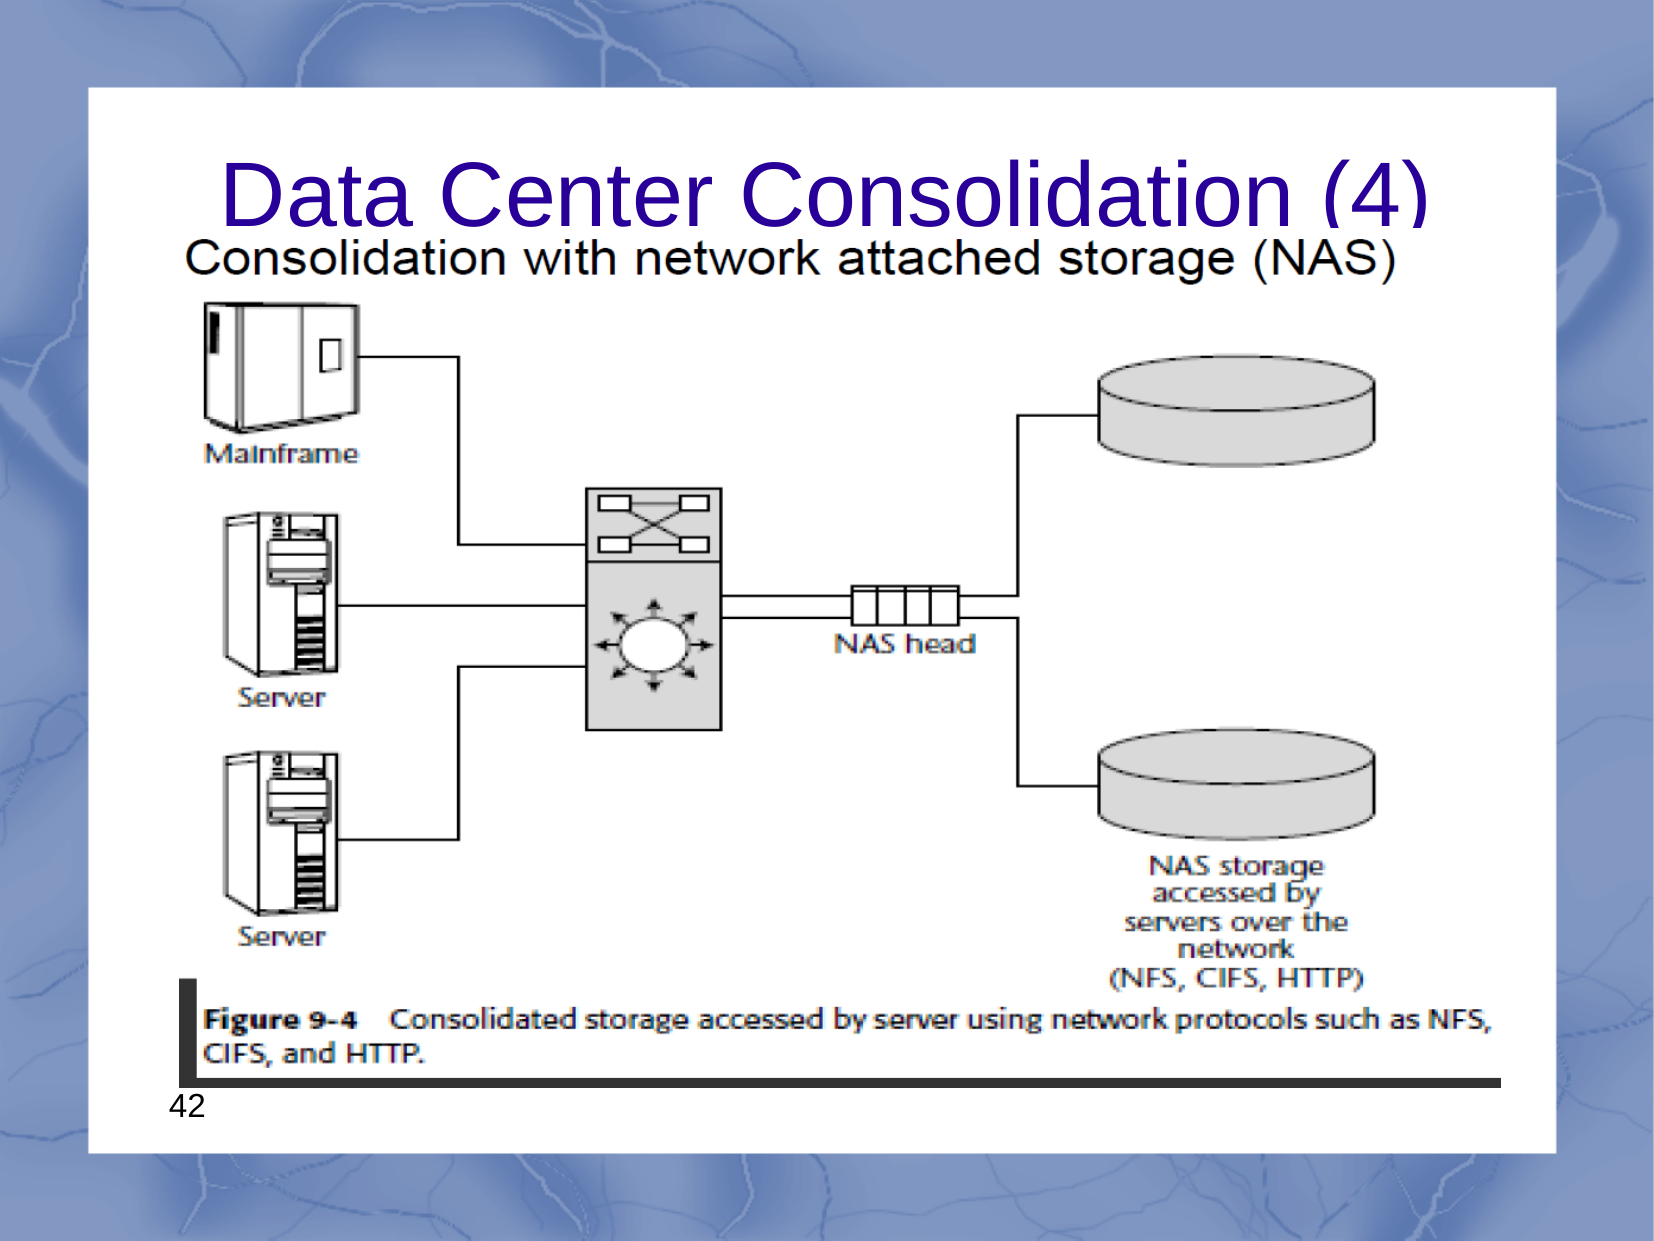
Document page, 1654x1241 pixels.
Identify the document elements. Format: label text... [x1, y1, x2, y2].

title Data Center Consolidation (4) [118, 90, 1536, 298]
picture [0, 0, 1654, 1241]
